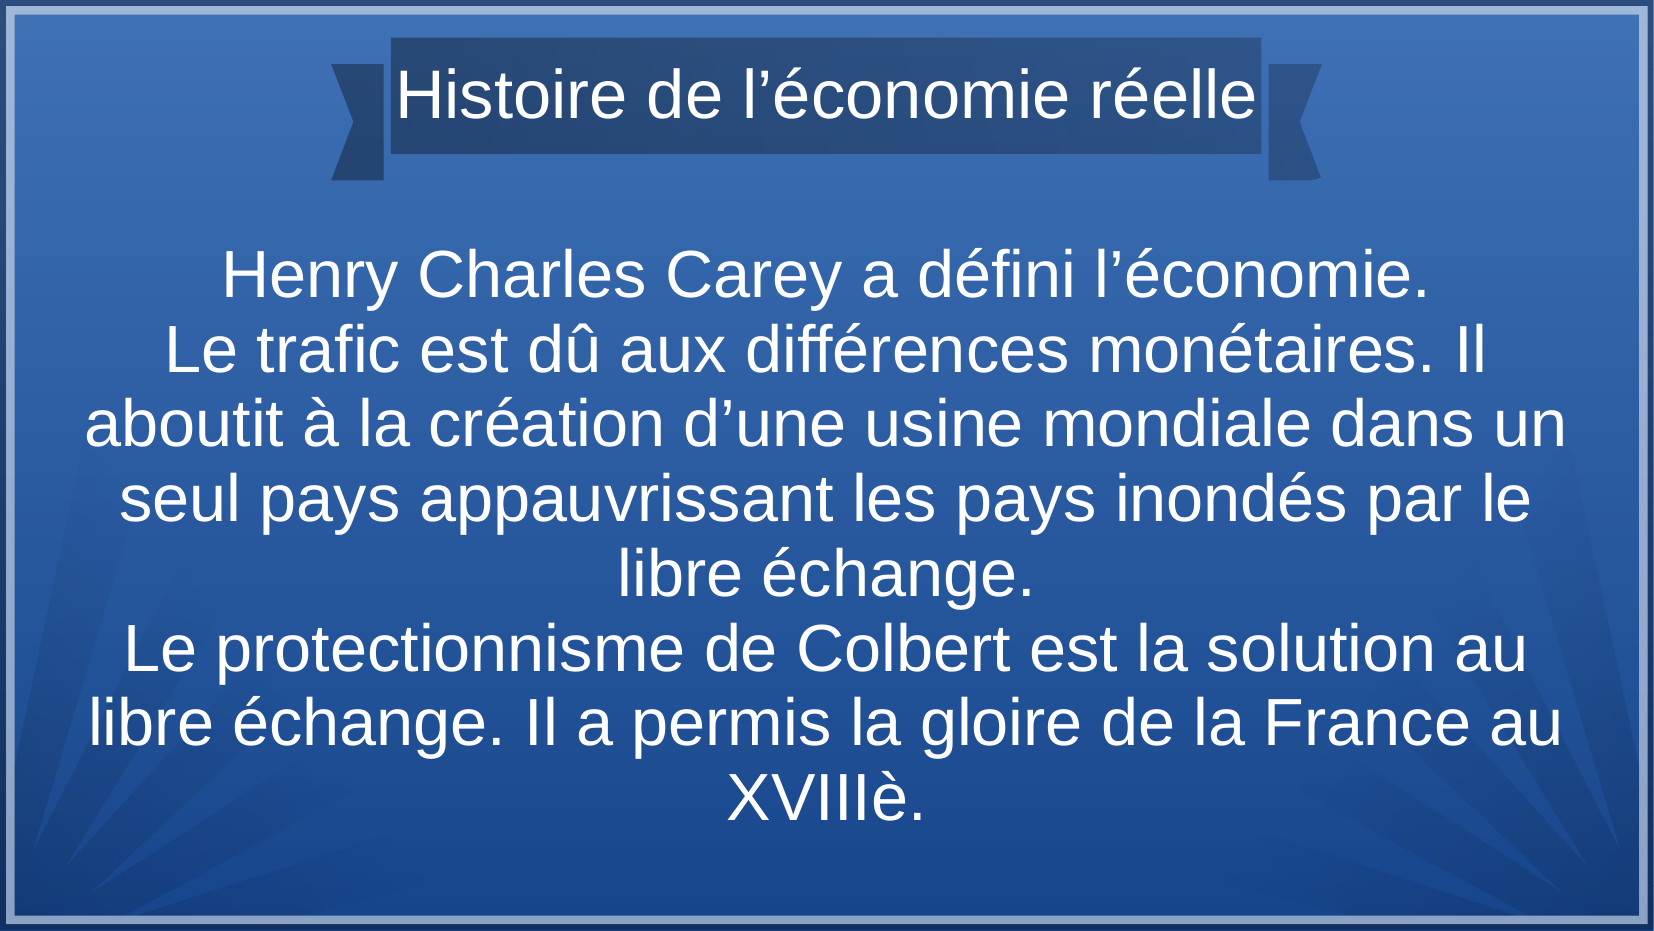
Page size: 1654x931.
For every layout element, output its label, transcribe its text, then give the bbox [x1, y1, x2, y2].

subtitle Henry Charles Carey a défini l’économie. Le trafic est dû aux différences monétaires. Il aboutit à la création d’une usine mondiale dans un seul pays appauvrissant les pays inondés par le libre échange. Le protectionnisme de Colbert est la solution au libre échange. Il a permis la gloire de la France au XVIIIè. [82, 224, 1571, 848]
title Histoire de l’économie réelle [389, 35, 1264, 154]
